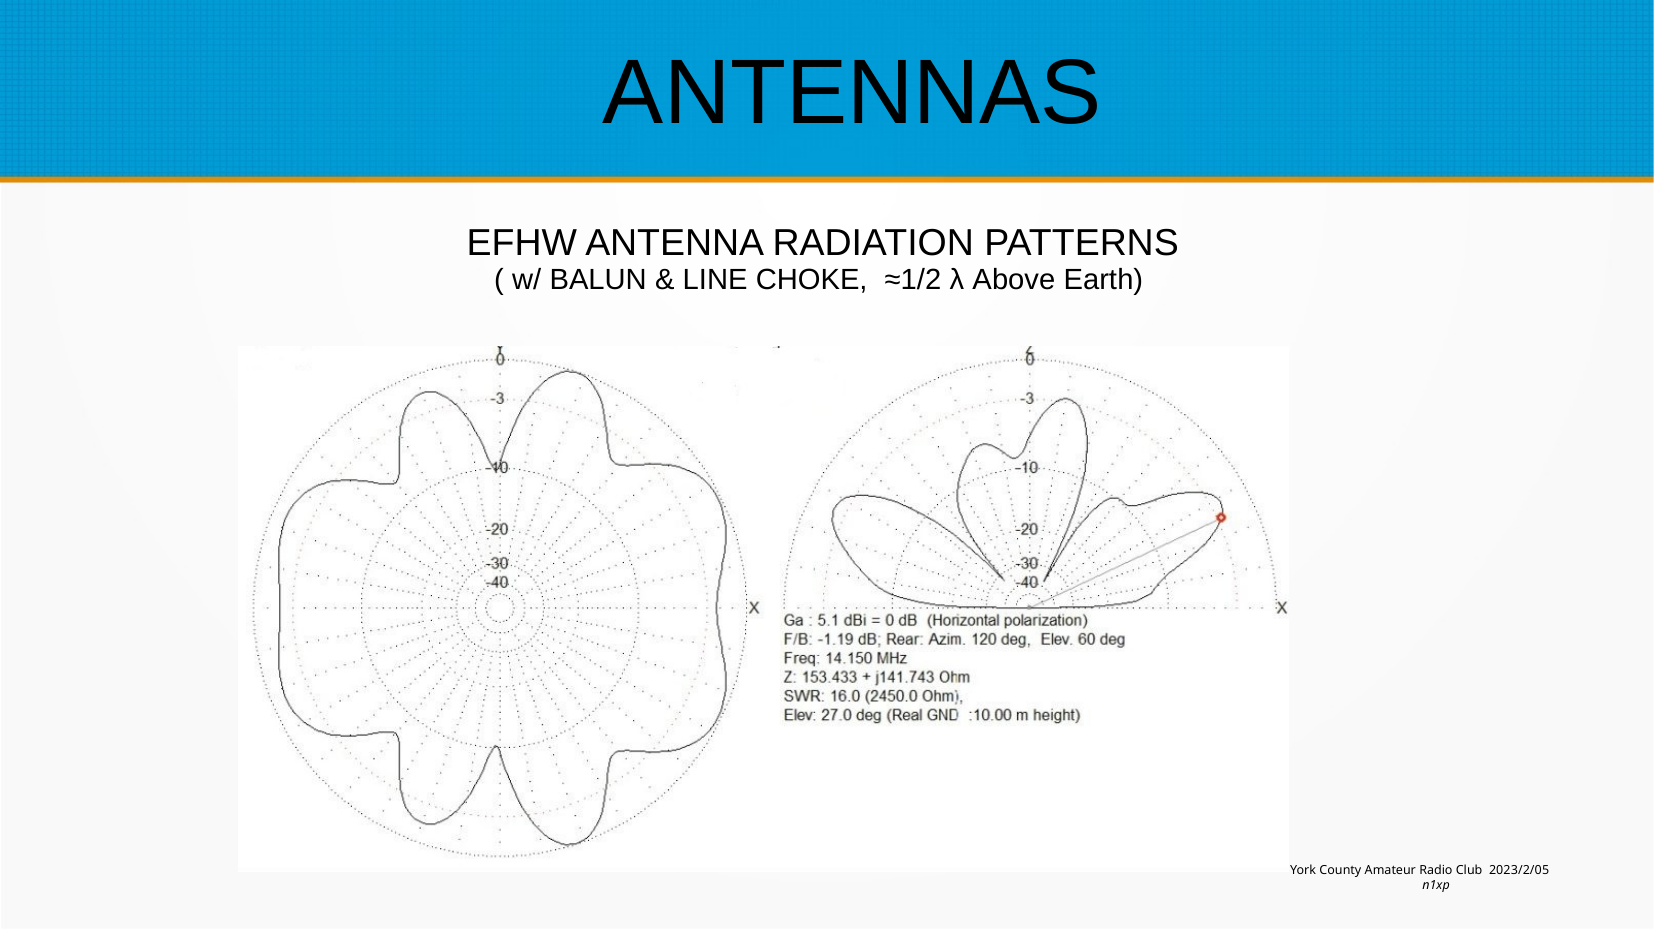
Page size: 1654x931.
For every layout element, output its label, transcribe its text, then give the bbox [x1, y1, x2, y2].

text_box ANTENNAS [230, 33, 1475, 151]
text_box EFHW ANTENNA RADIATION PATTERNS ( w/ BALUN & LINE CHOKE, ≈1/2 λ Above Earth) [439, 213, 1207, 304]
picture [0, 175, 1654, 931]
text_box York County Amateur Radio Club 2023/2/05 n1xp [1284, 856, 1588, 897]
